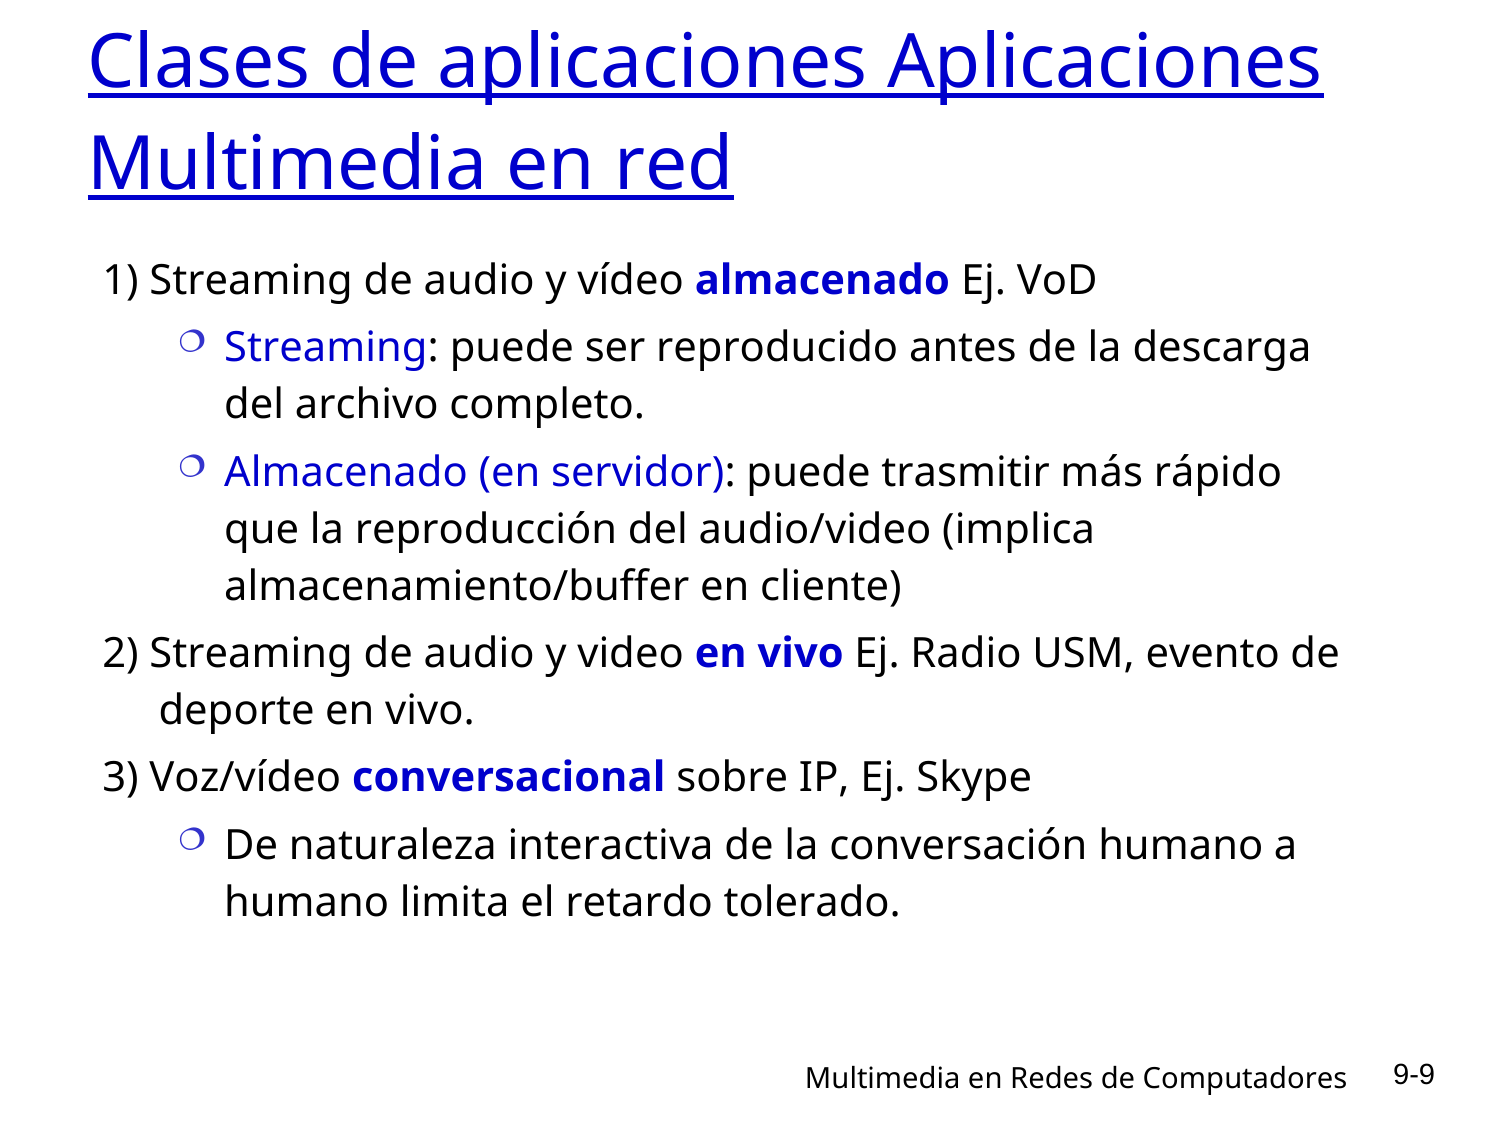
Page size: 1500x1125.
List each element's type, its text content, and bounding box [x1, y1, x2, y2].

list 1) Streaming de audio y vídeo almacenado Ej. VoD Streaming: puede ser reproducido antes de la descarga del archivo completo. Almacenado (en servidor): puede trasmitir más rápido que la reproducción del audio/video (implica almacenamiento/buffer en cliente) 2) Streaming de audio y video en vivo Ej. Radio USM, evento de deporte en vivo. 3) Voz/vídeo conversacional sobre IP, Ej. Skype De naturaleza interactiva de la conversación humano a humano limita el retardo tolerado. [87, 241, 1363, 917]
title Clases de aplicaciones Aplicaciones Multimedia en red [87, 21, 1363, 197]
